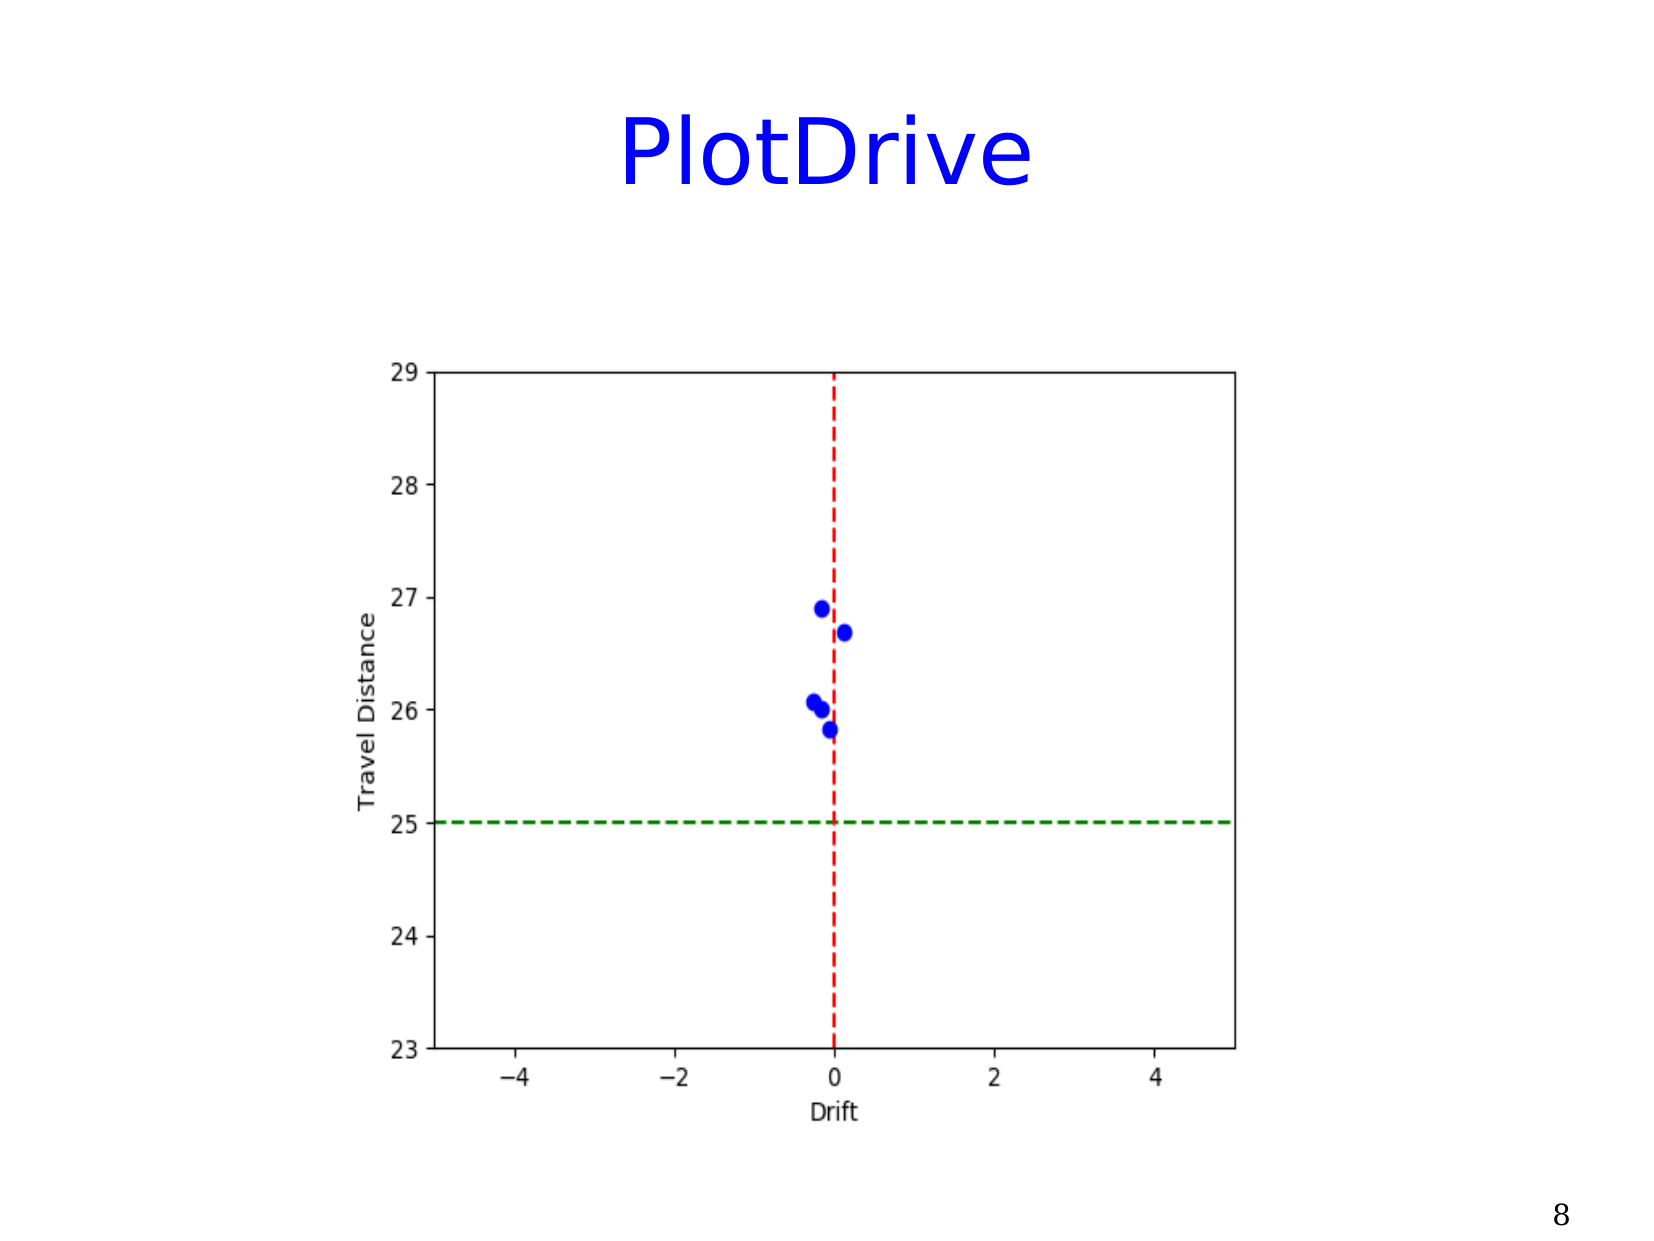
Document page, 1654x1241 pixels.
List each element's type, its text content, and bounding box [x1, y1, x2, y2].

picture [305, 266, 1338, 1145]
title PlotDrive [82, 49, 1571, 257]
